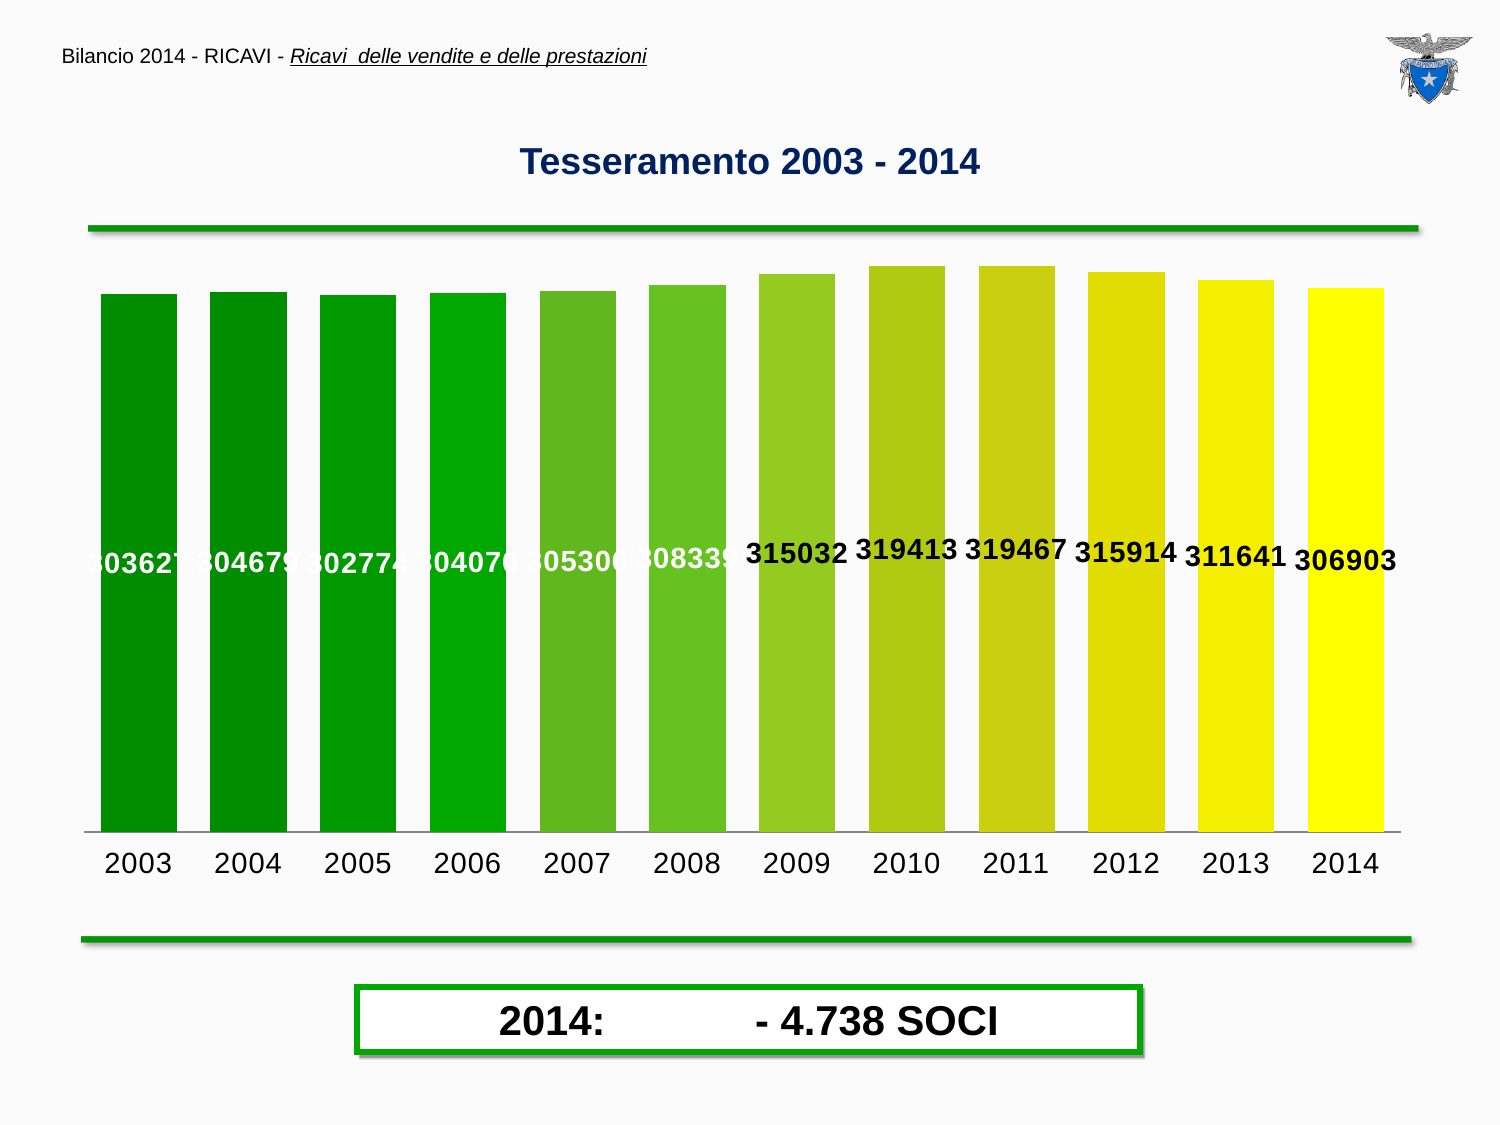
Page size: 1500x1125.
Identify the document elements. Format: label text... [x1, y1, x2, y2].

text_box Bilancio 2014 - RICAVI - Ricavi delle vendite e delle prestazioni [46, 35, 715, 76]
chart [56, 242, 1429, 893]
text_box 2014: - 4.738 SOCI [357, 986, 1141, 1053]
picture [1382, 29, 1477, 112]
text_box Tesseramento 2003 - 2014 [247, 128, 1253, 190]
picture [82, 219, 1430, 244]
text_box [1033, 479, 1294, 530]
picture [75, 931, 1423, 955]
